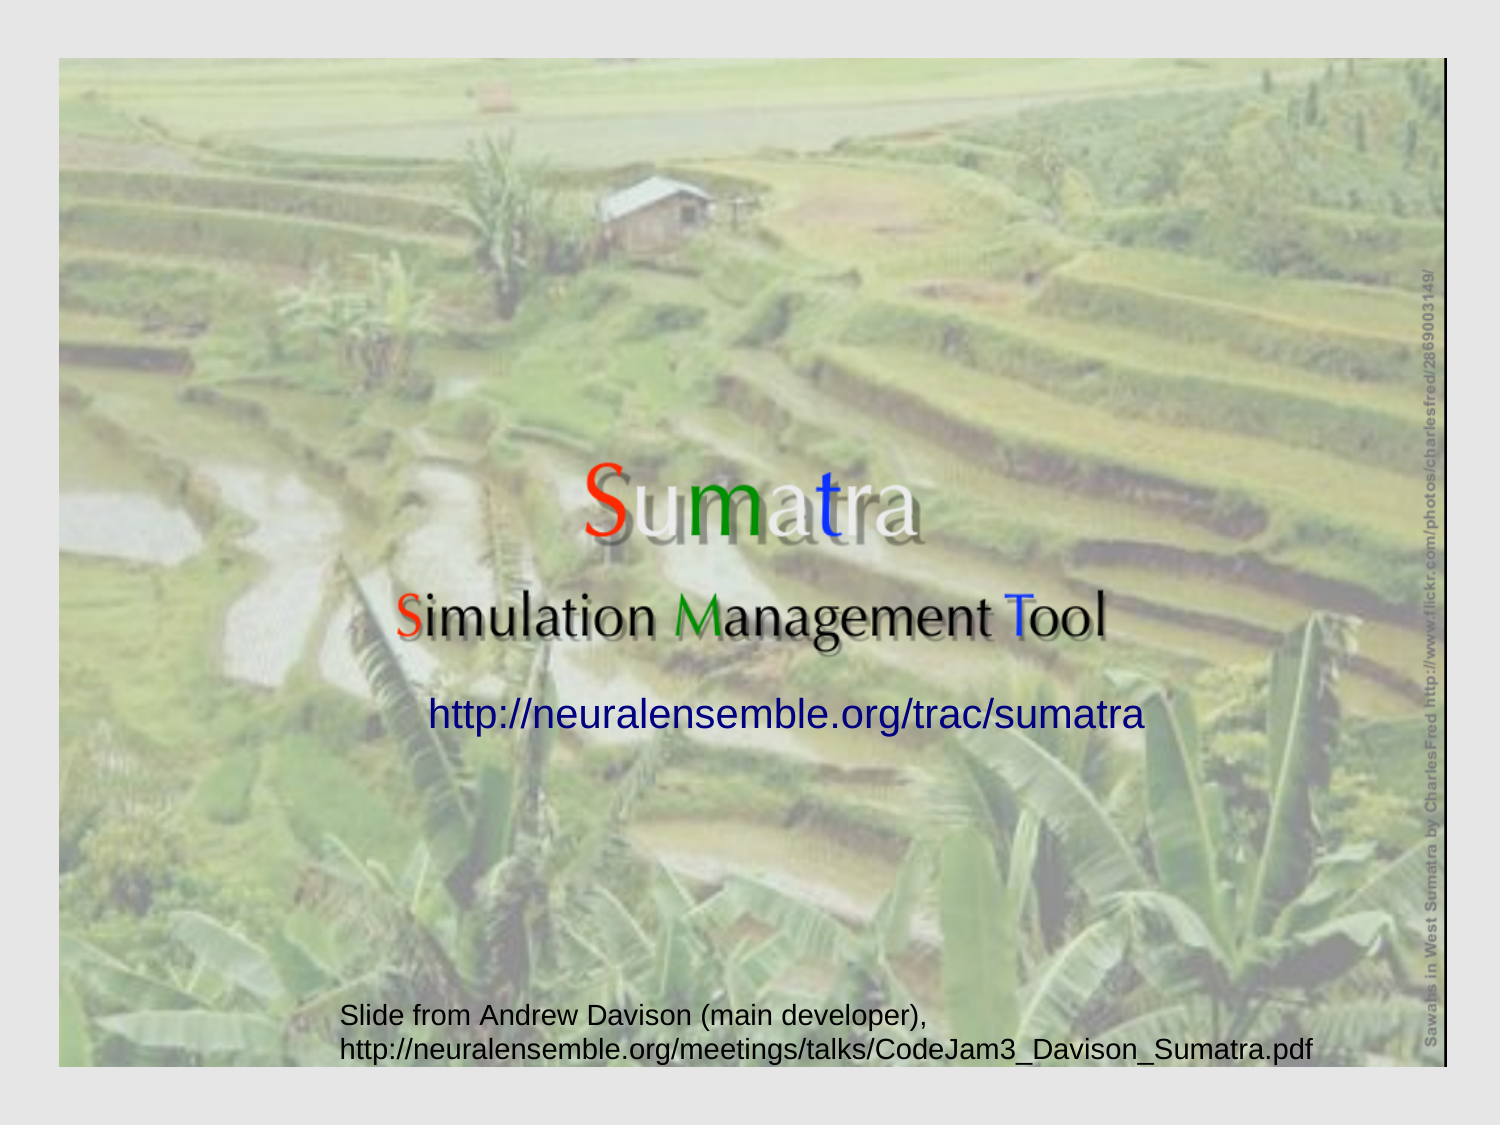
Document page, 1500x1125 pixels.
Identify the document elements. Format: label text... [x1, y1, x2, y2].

text_box Slide from Andrew Davison (main developer), http://neuralensemble.org/meetings/talks/CodeJam3_Davison_Sumatra.pdf [324, 988, 1331, 1074]
text_box http://neuralensemble.org/trac/sumatra [413, 679, 1211, 745]
picture [59, 58, 1447, 1067]
